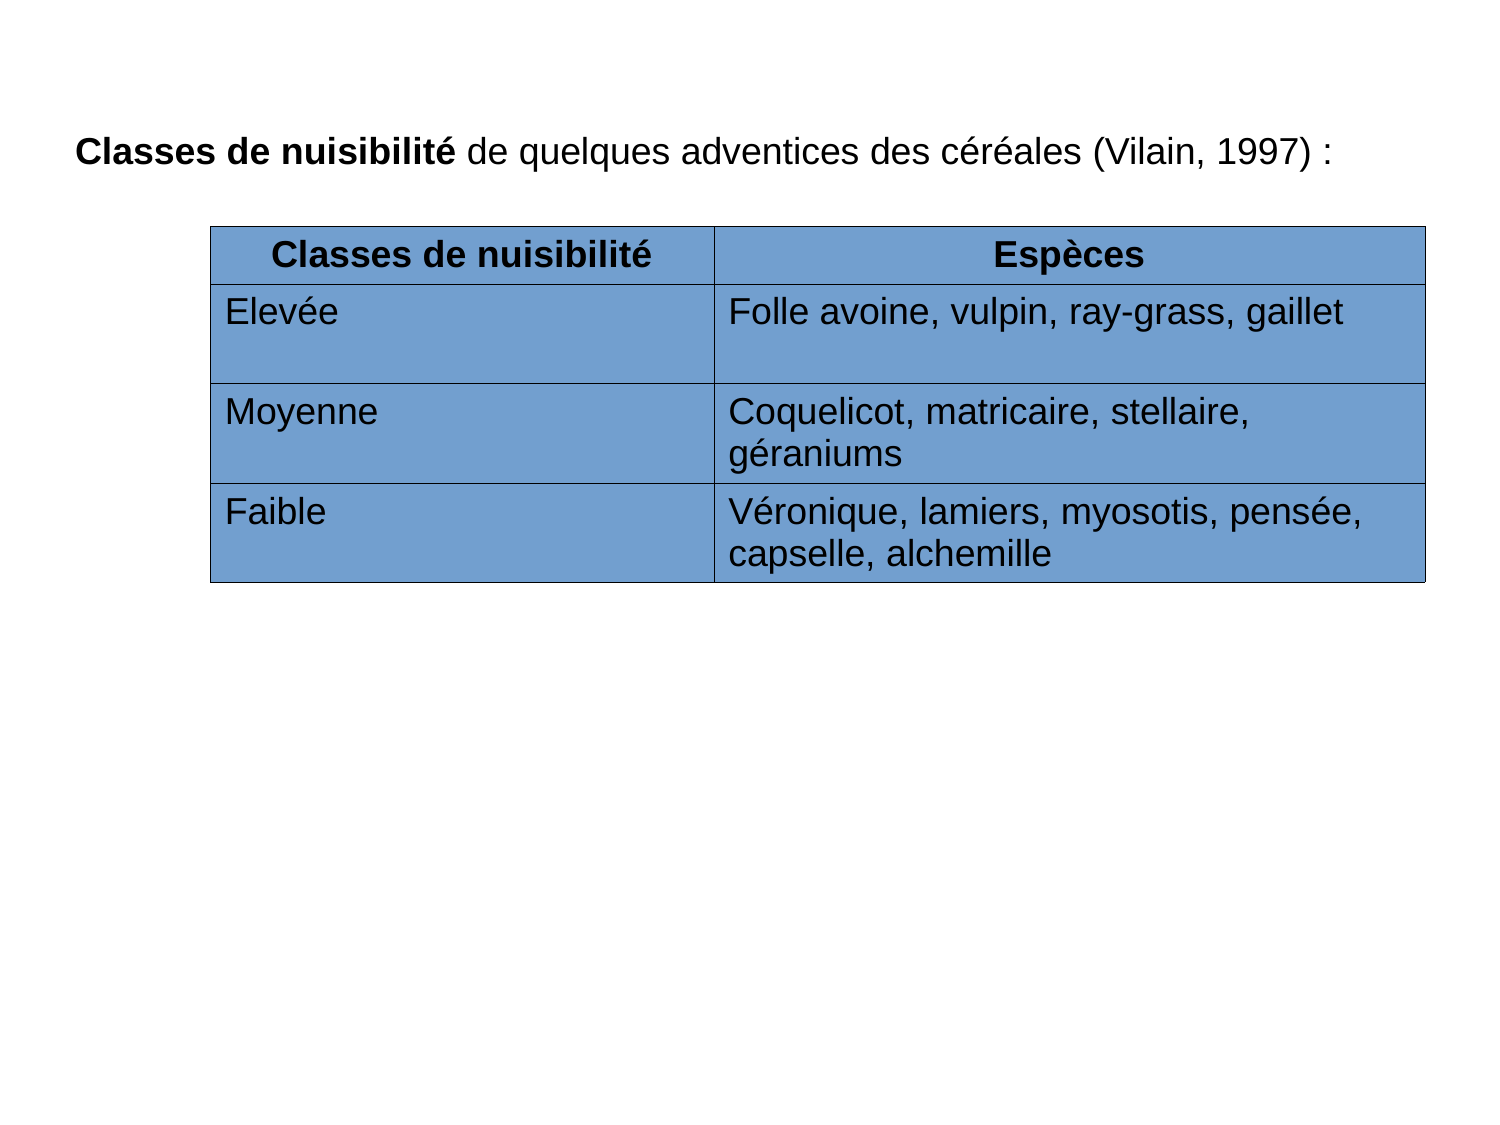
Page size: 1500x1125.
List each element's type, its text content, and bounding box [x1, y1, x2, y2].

table_cell Elevée [211, 285, 714, 383]
list Classes de nuisibilité de quelques adventices des céréales (Vilain, 1997) : [75, 59, 1426, 1099]
table_header Classes de nuisibilité [211, 227, 714, 284]
table_cell Moyenne [211, 384, 714, 483]
table_cell Faible [211, 484, 714, 582]
table_cell Coquelicot, matricaire, stellaire, géraniums [715, 384, 1425, 483]
table_cell Folle avoine, vulpin, ray-grass, gaillet [715, 285, 1425, 383]
table_cell Véronique, lamiers, myosotis, pensée, capselle, alchemille [715, 484, 1425, 582]
table_header Espèces [715, 227, 1425, 284]
